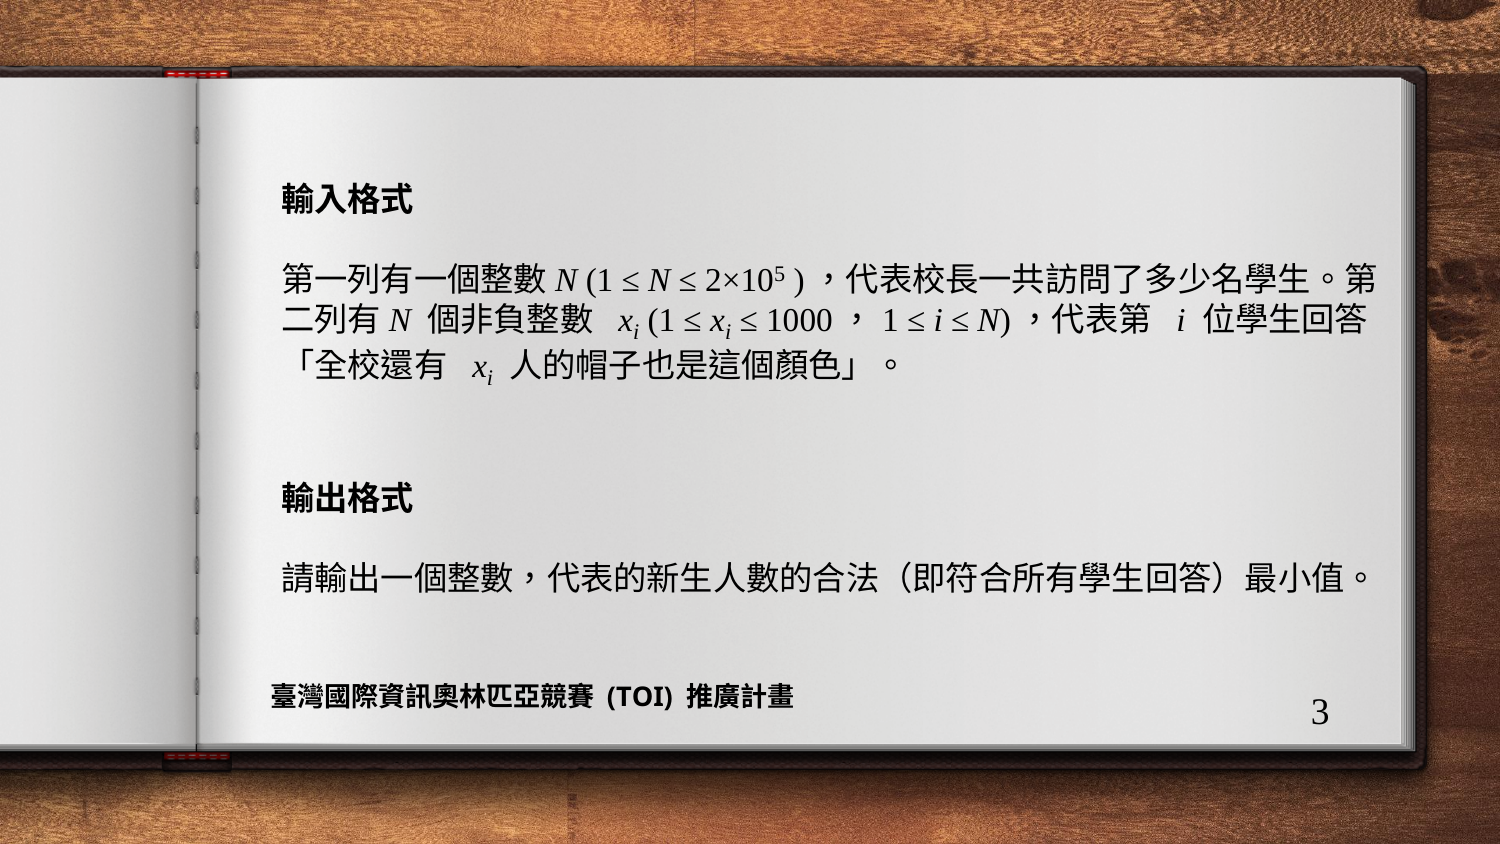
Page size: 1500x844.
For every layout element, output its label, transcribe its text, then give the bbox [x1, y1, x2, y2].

text_box 輸出格式 請輸出一個整數，代表的新生人數的合法（即符合所有學生回答）最小值。 [266, 469, 1368, 644]
text_box [1295, 672, 1386, 737]
text_box 輸入格式 第一列有一個整數N (1 ≤ N ≤ 2×105 )，代表校長一共訪問了多少名學生。第 二列有N 個非負整數 xi (1 ≤ xi ≤ 1000，1 ≤ i ≤ N)，代表第 i 位學生回答「全校還有 xi 人的帽子也是這個顏色」。 [266, 171, 1400, 398]
